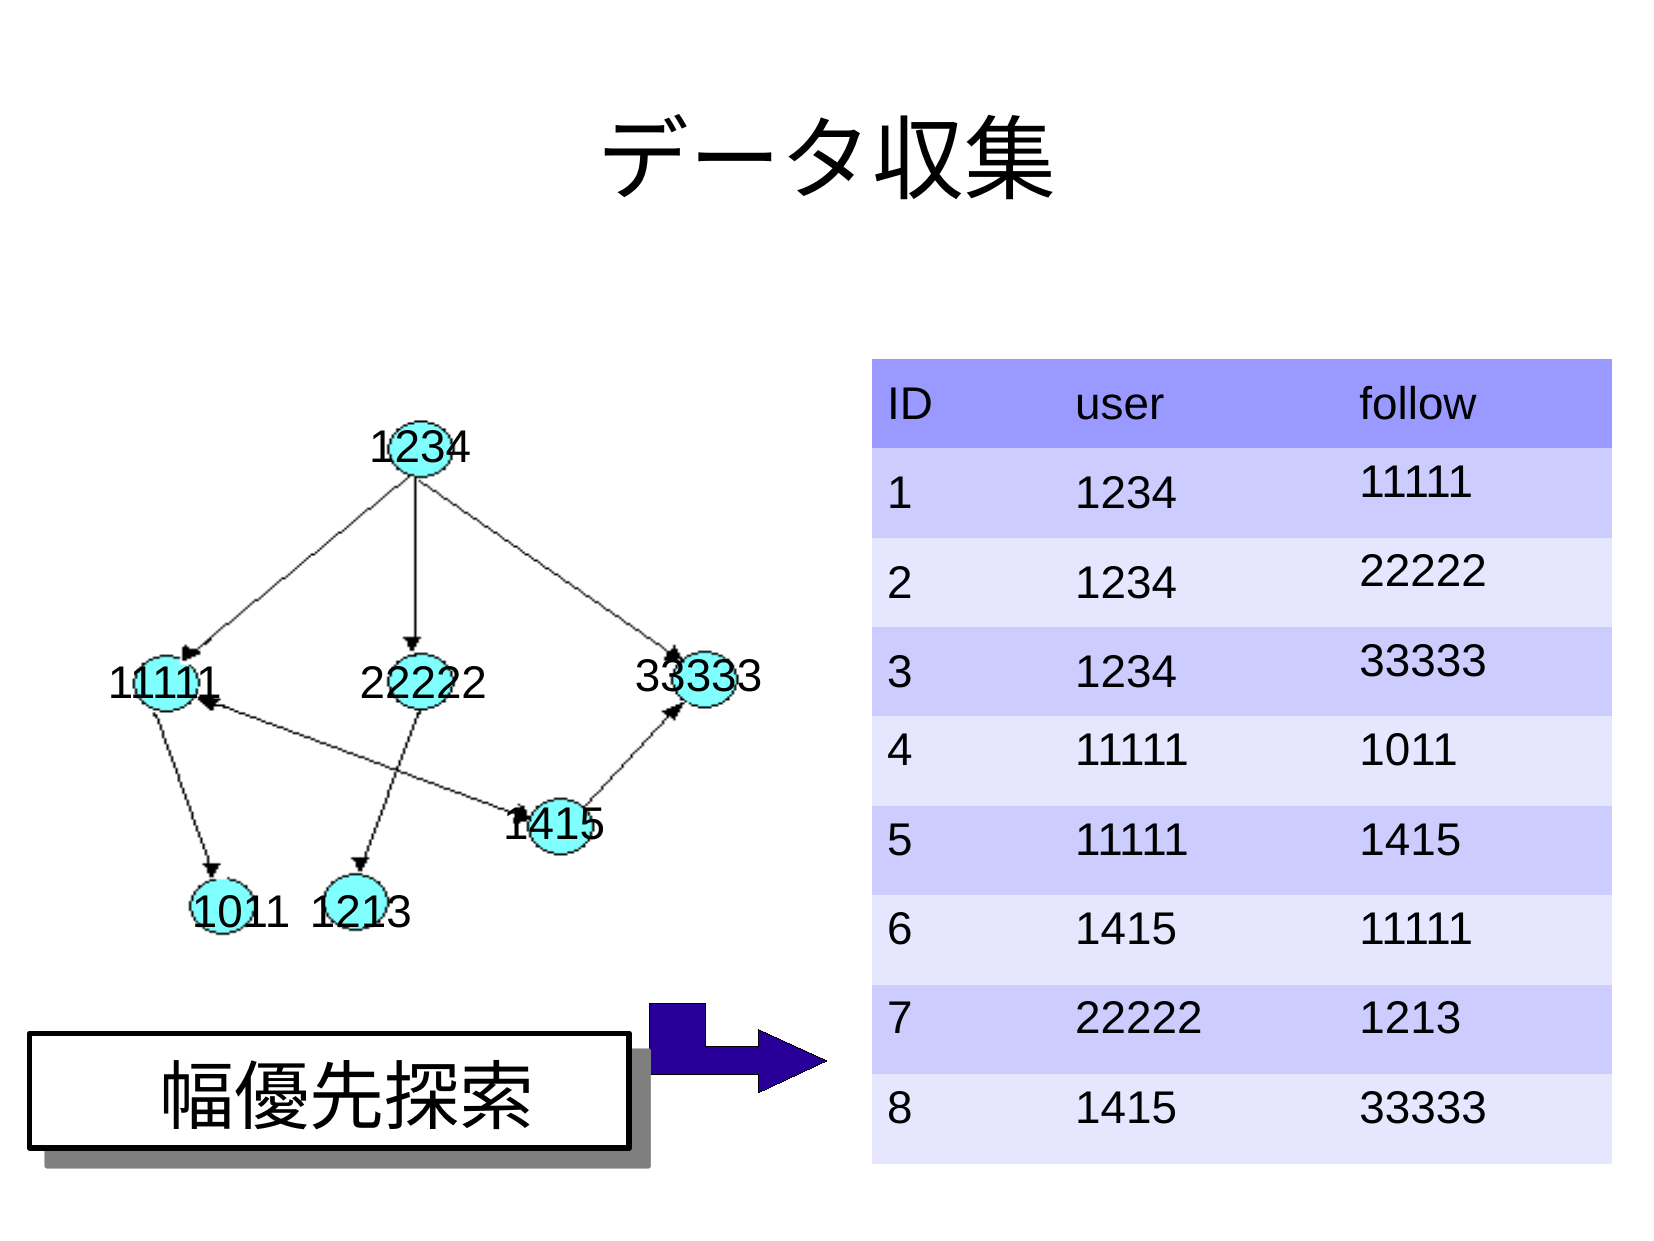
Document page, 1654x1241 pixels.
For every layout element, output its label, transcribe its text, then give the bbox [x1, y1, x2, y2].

table_cell 1011 [1345, 716, 1612, 806]
text_box 幅優先探索 [29, 1033, 630, 1123]
table_cell 22222 [1060, 985, 1345, 1074]
table_cell 1415 [1060, 1074, 1345, 1164]
text_box 1213 [295, 879, 473, 945]
table_cell 3 [872, 627, 1060, 716]
table_cell 11111 [1345, 895, 1612, 985]
picture [59, 413, 827, 975]
text_box 1234 [354, 413, 486, 488]
table_cell 11111 [1060, 806, 1345, 895]
table_cell 1 [872, 448, 1060, 538]
table_cell 1234 [1060, 627, 1345, 716]
table_cell 1234 [1060, 538, 1345, 627]
text_box [649, 1003, 827, 1093]
table_cell 4 [872, 716, 1060, 806]
table_cell 7 [872, 985, 1060, 1074]
table_cell 1415 [1345, 806, 1612, 895]
text_box 1011 [177, 879, 295, 945]
table_cell 5 [872, 806, 1060, 895]
table_cell 11111 [1060, 716, 1345, 806]
table_cell 11111 [1345, 448, 1612, 538]
table_cell 6 [872, 895, 1060, 985]
table_cell 22222 [1345, 538, 1612, 627]
text_box 22222 [344, 649, 502, 716]
table_cell 2 [872, 538, 1060, 627]
table_cell 1234 [1060, 448, 1345, 538]
title データ収集 [82, 49, 1571, 257]
text_box 1415 [488, 790, 621, 857]
table_header follow [1345, 359, 1612, 448]
text_box 11111 [93, 649, 237, 724]
table_cell 33333 [1345, 1074, 1612, 1164]
table_cell 1415 [1060, 895, 1345, 985]
table_cell 33333 [1345, 627, 1612, 716]
table_cell 8 [872, 1074, 1060, 1164]
text_box 33333 [620, 642, 778, 709]
table_cell 1213 [1345, 985, 1612, 1074]
table_header ID [872, 359, 1060, 448]
table_header user [1060, 359, 1345, 448]
